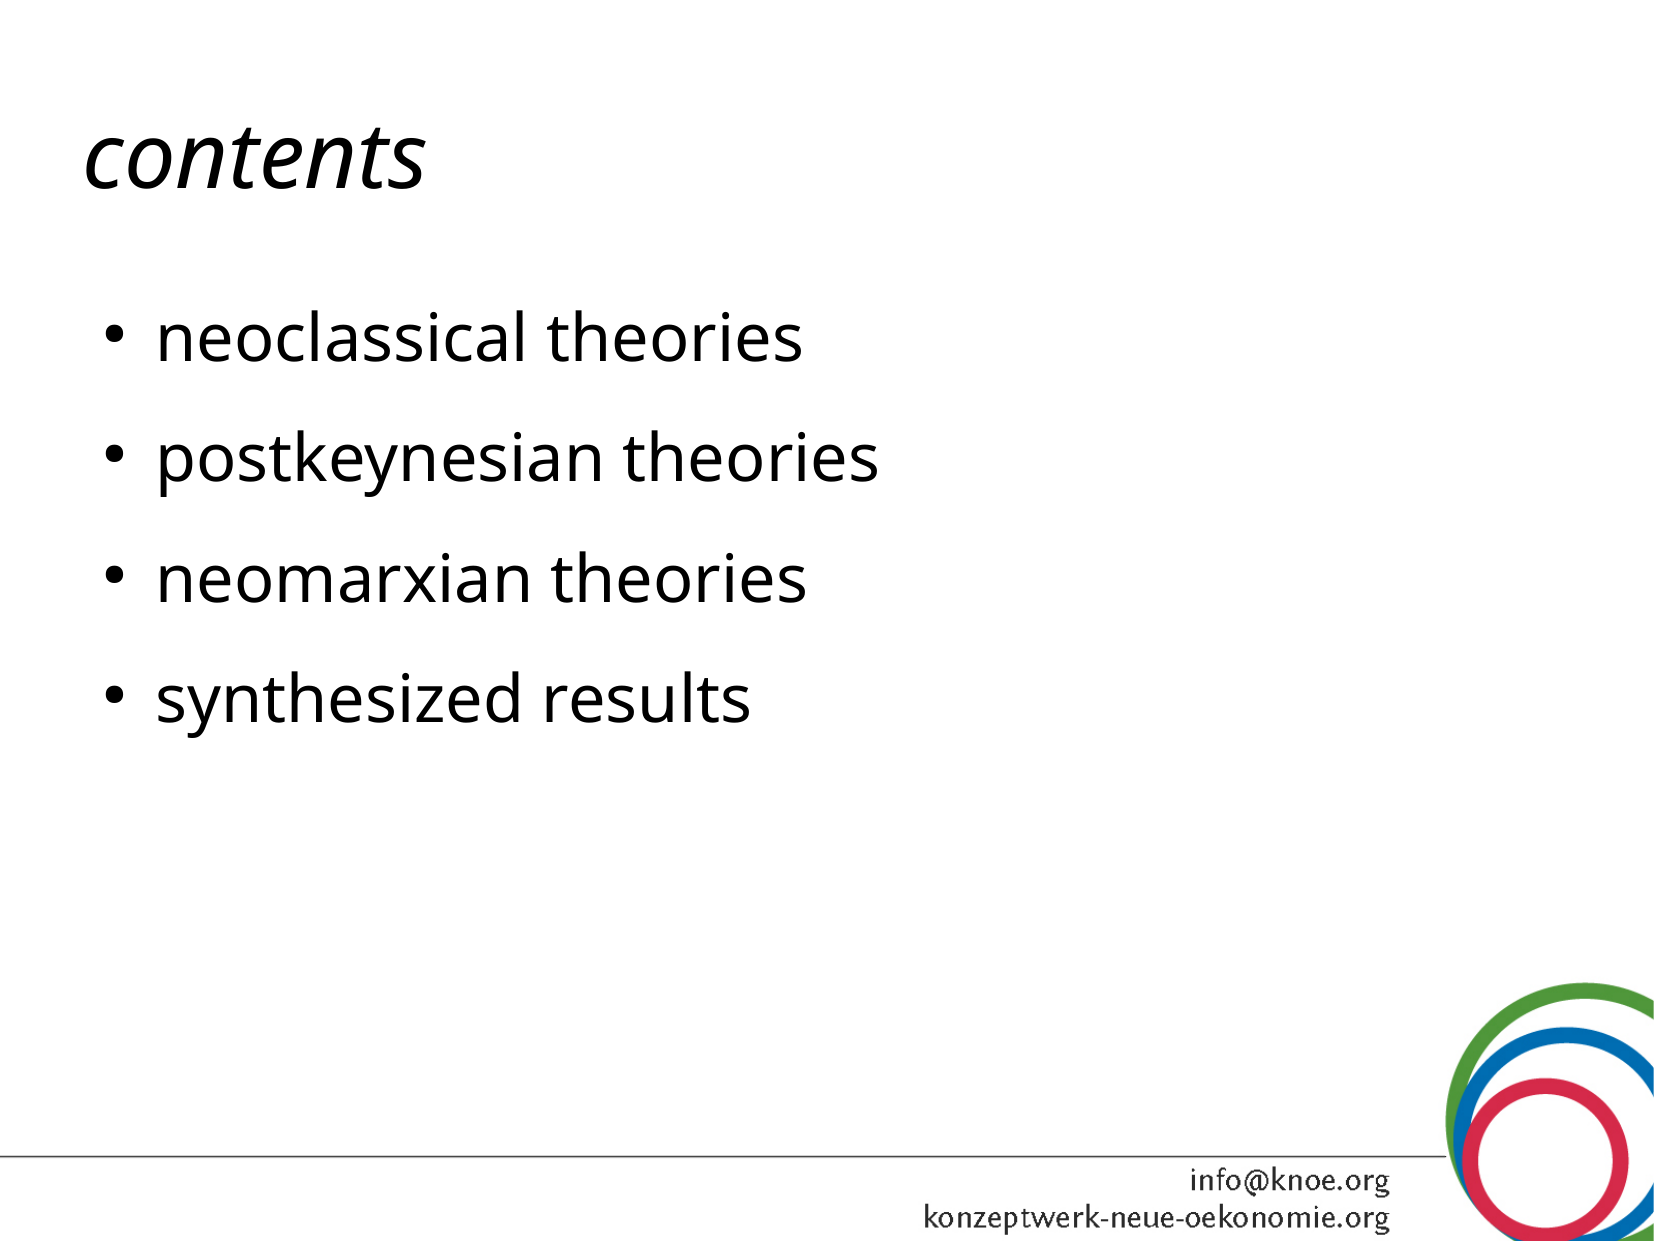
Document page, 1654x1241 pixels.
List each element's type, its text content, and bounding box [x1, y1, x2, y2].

title contents [82, 49, 1571, 257]
list neoclassical theories postkeynesian theories neomarxian theories synthesized results [84, 290, 1573, 1111]
picture [0, 0, 1654, 1241]
